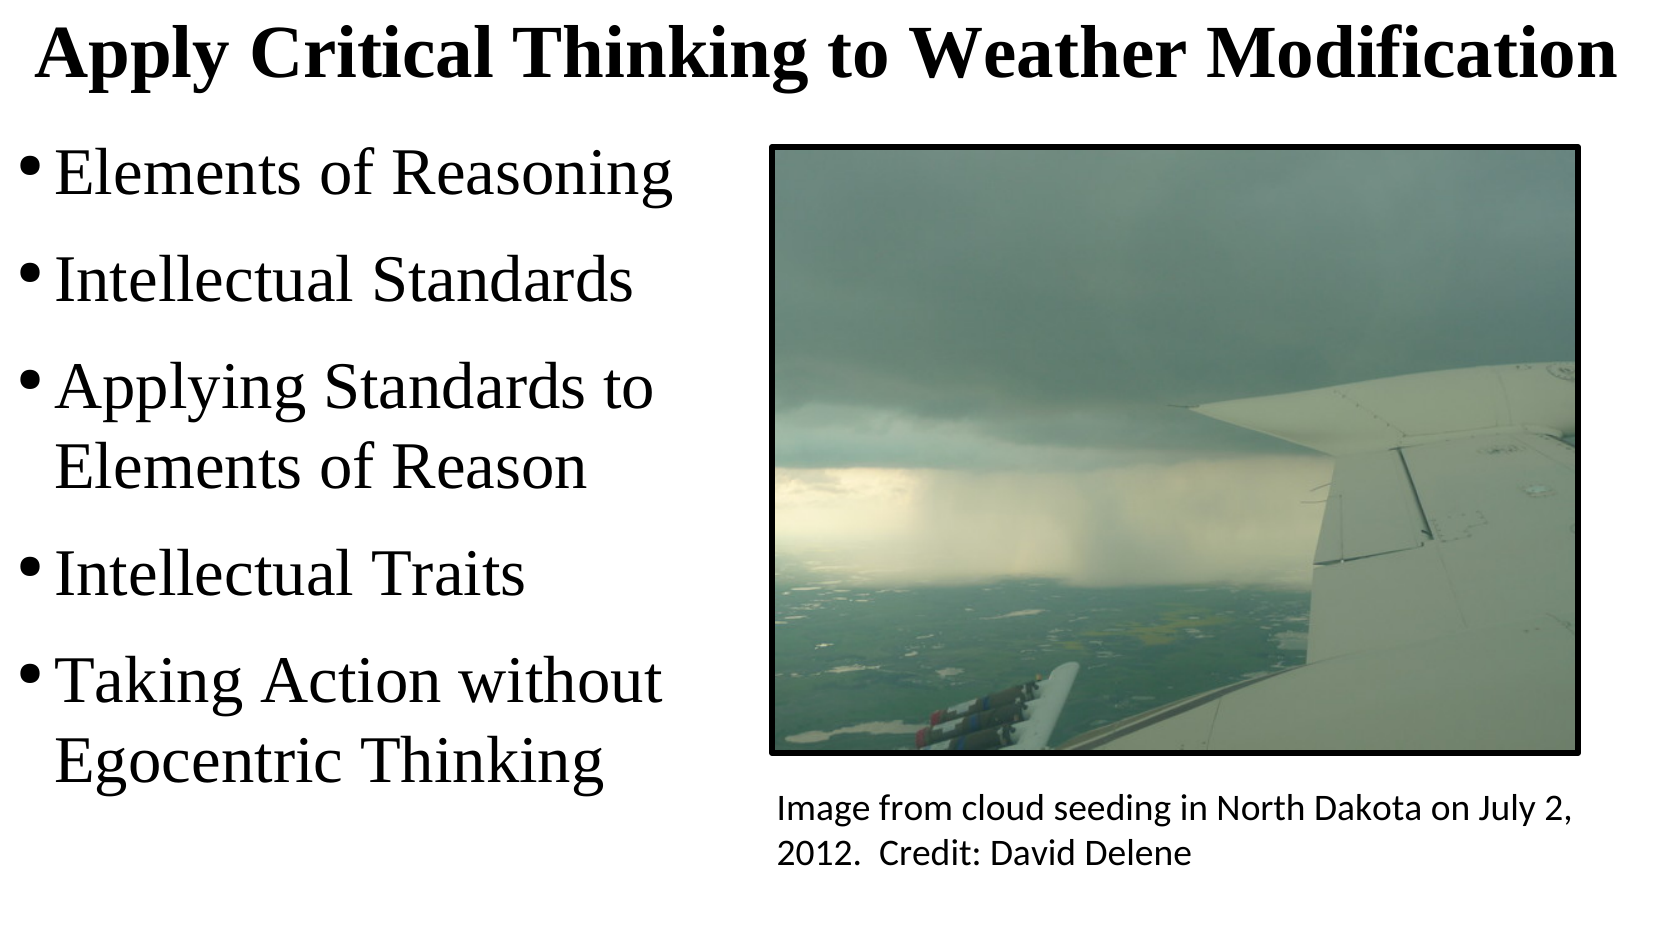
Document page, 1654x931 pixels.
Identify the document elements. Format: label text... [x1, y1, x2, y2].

text_box Elements of Reasoning Intellectual Standards Applying Standards to Elements of Reason Intellectual Traits Taking Action without Egocentric Thinking [2, 120, 788, 830]
title Apply Critical Thinking to Weather Modification [0, 0, 1654, 106]
text_box Image from cloud seeding in North Dakota on July 2, 2012. Credit: David Delene [761, 775, 1625, 881]
picture [775, 150, 1576, 751]
